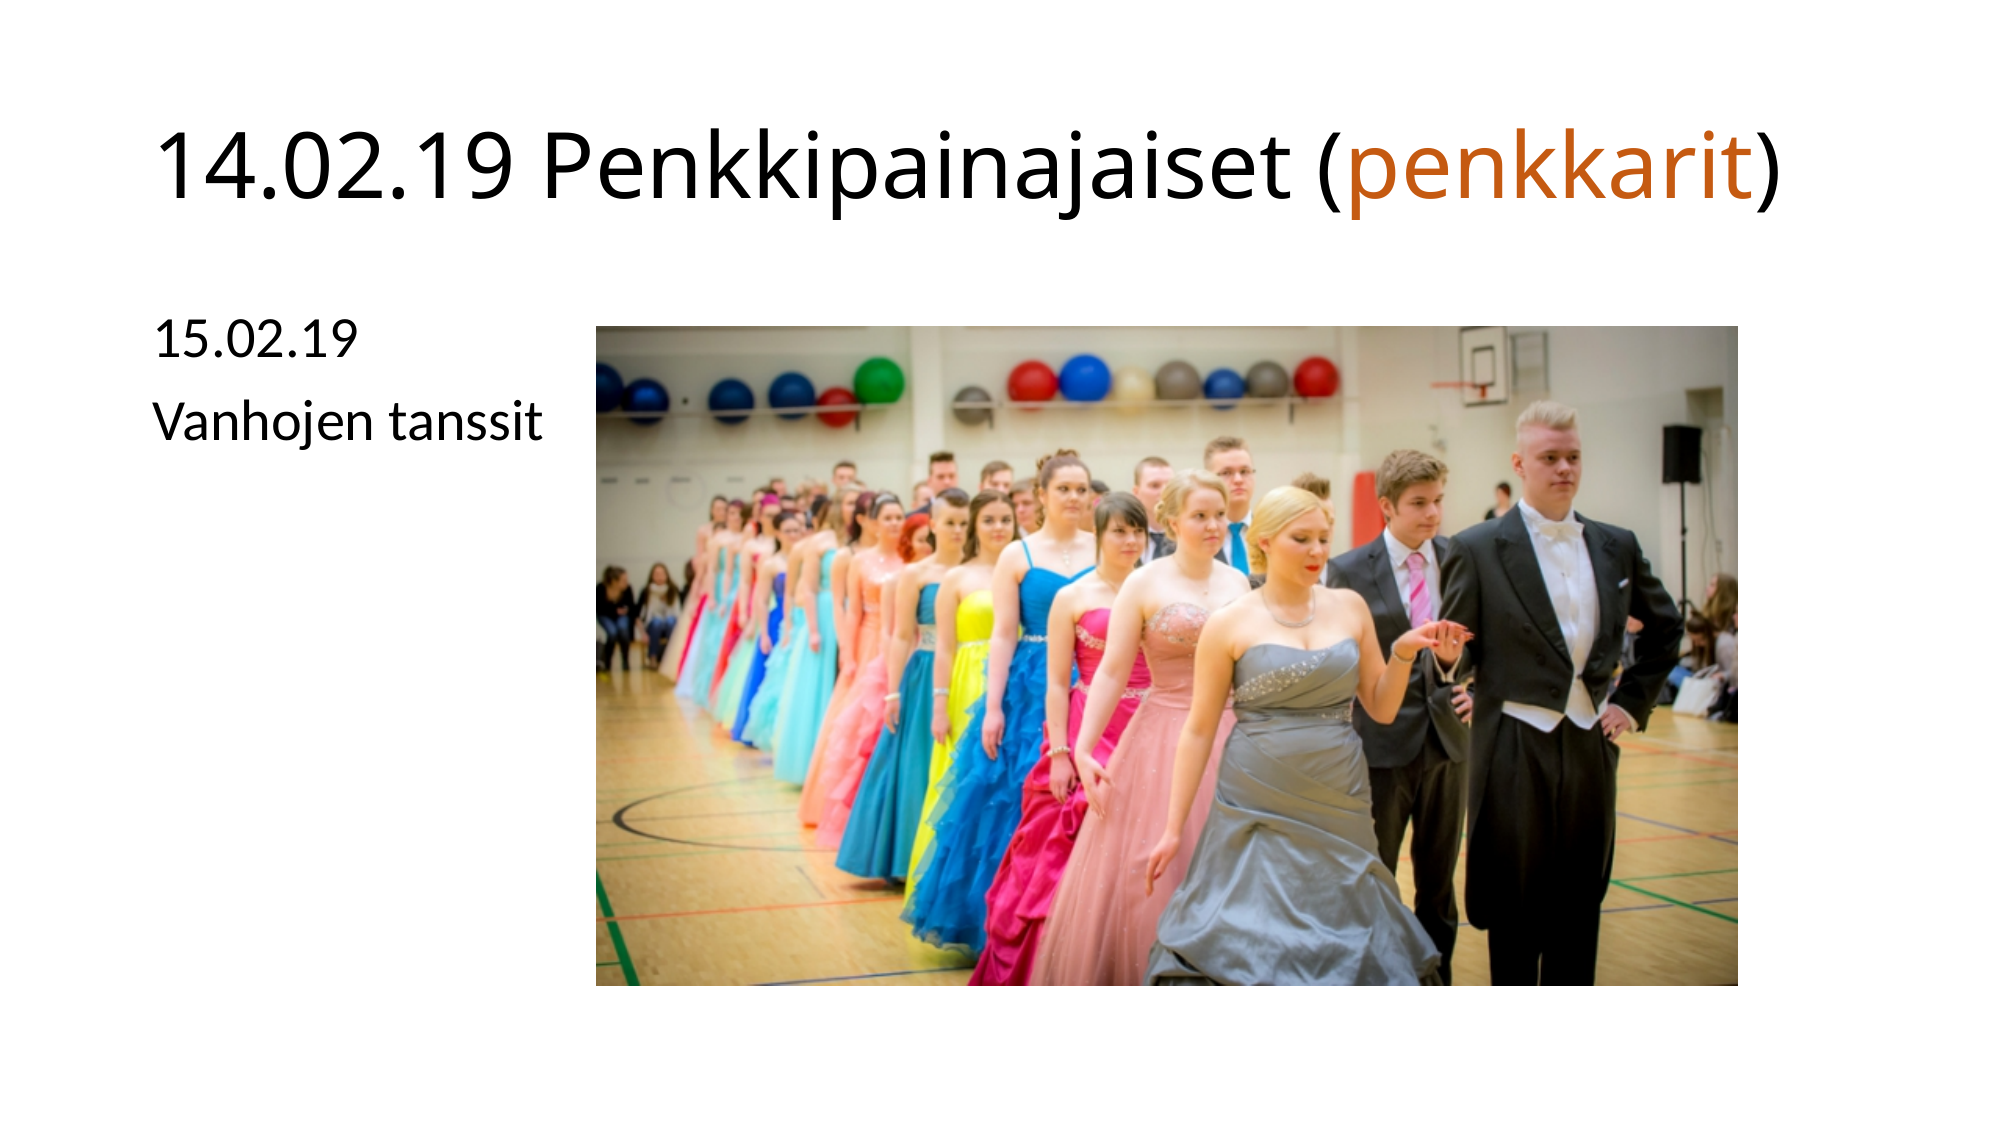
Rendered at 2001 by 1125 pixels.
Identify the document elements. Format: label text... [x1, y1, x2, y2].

picture [596, 326, 1738, 987]
title 14.02.19 Penkkipainajaiset (penkkarit) [137, 59, 1863, 278]
list 15.02.19 Vanhojen tanssit [137, 299, 1863, 1014]
